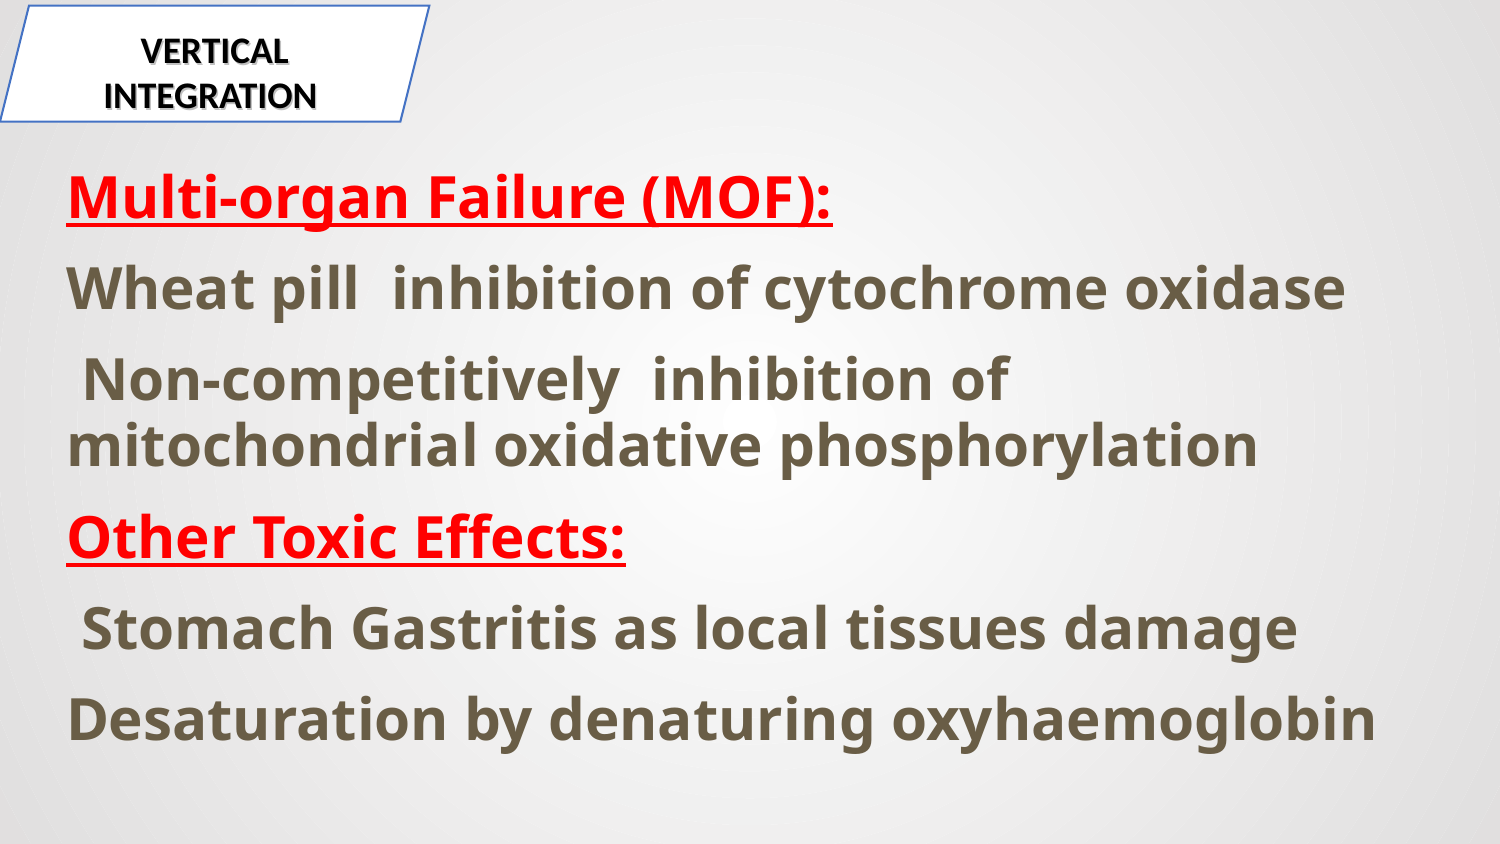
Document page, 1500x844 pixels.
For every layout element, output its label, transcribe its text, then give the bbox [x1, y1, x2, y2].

list Multi-organ Failure (MOF): Wheat pill inhibition of cytochrome oxidase Non-competitively inhibition of mitochondrial oxidative phosphorylation Other Toxic Effects: Stomach Gastritis as local tissues damage Desaturation by denaturing oxyhaemoglobin [51, 150, 1449, 805]
text_box VERTICAL INTEGRATION [0, 5, 430, 122]
